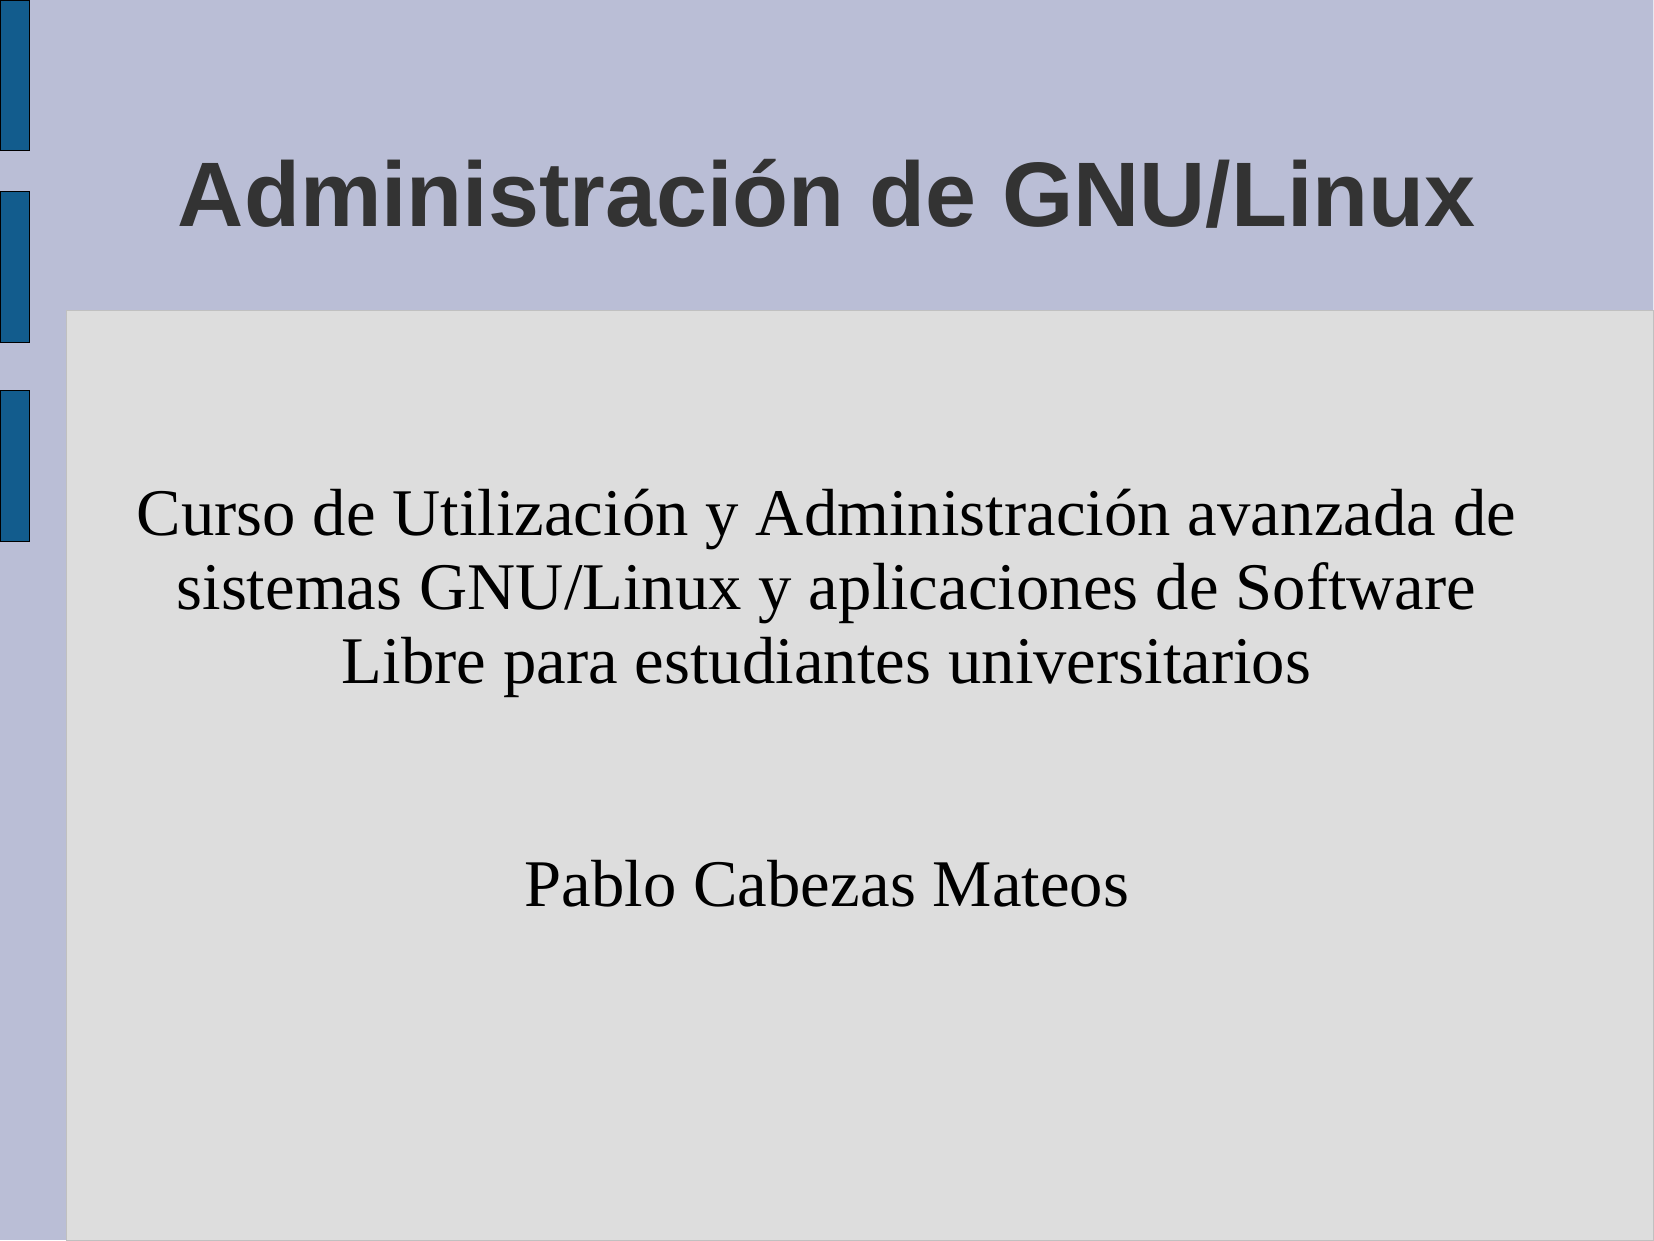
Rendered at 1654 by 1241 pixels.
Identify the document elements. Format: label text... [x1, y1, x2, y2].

title Administración de GNU/Linux [121, 91, 1534, 299]
subtitle Curso de Utilización y Administración avanzada de sistemas GNU/Linux y aplicaciones de Software Libre para estudiantes universitarios Pablo Cabezas Mateos [121, 344, 1534, 1127]
